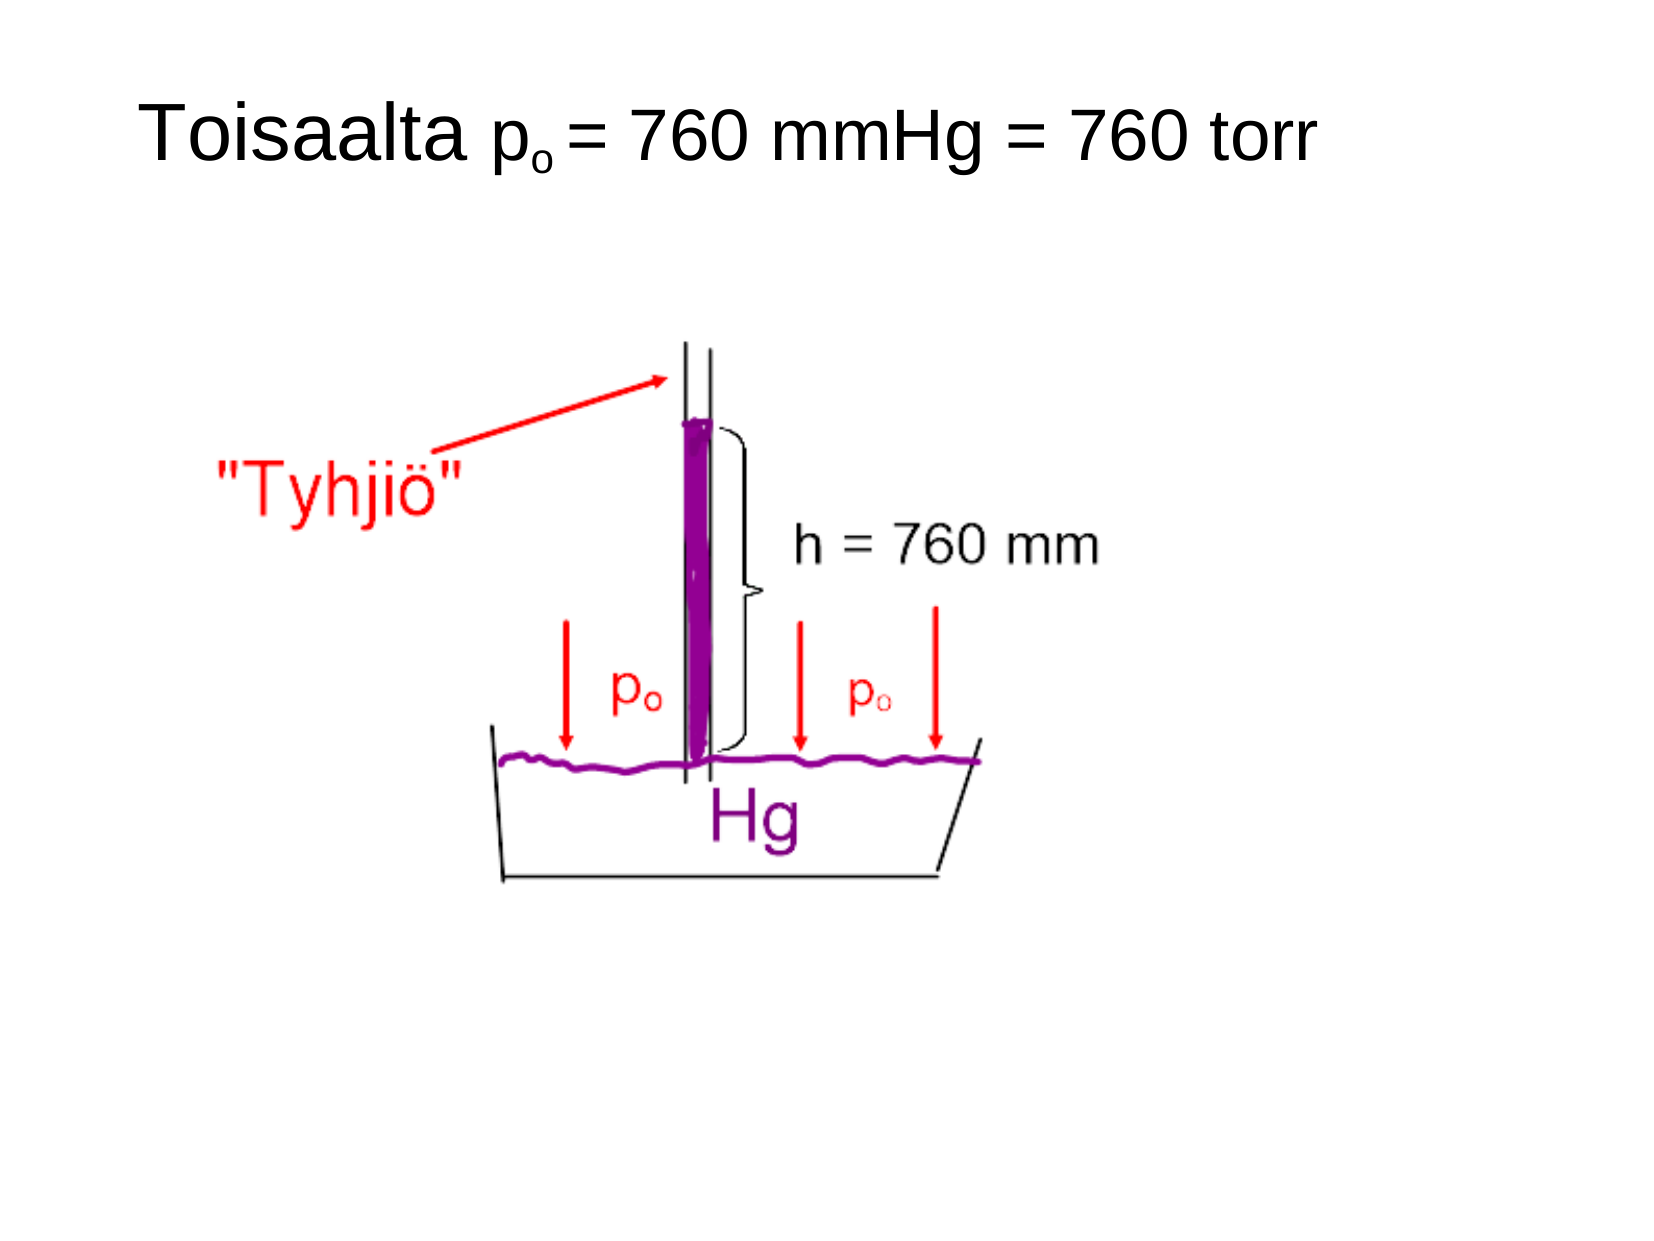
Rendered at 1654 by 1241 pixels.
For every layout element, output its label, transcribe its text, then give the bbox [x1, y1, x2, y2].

picture [153, 265, 1164, 922]
text_box Toisaalta po = 760 mmHg = 760 torr [122, 72, 1335, 189]
